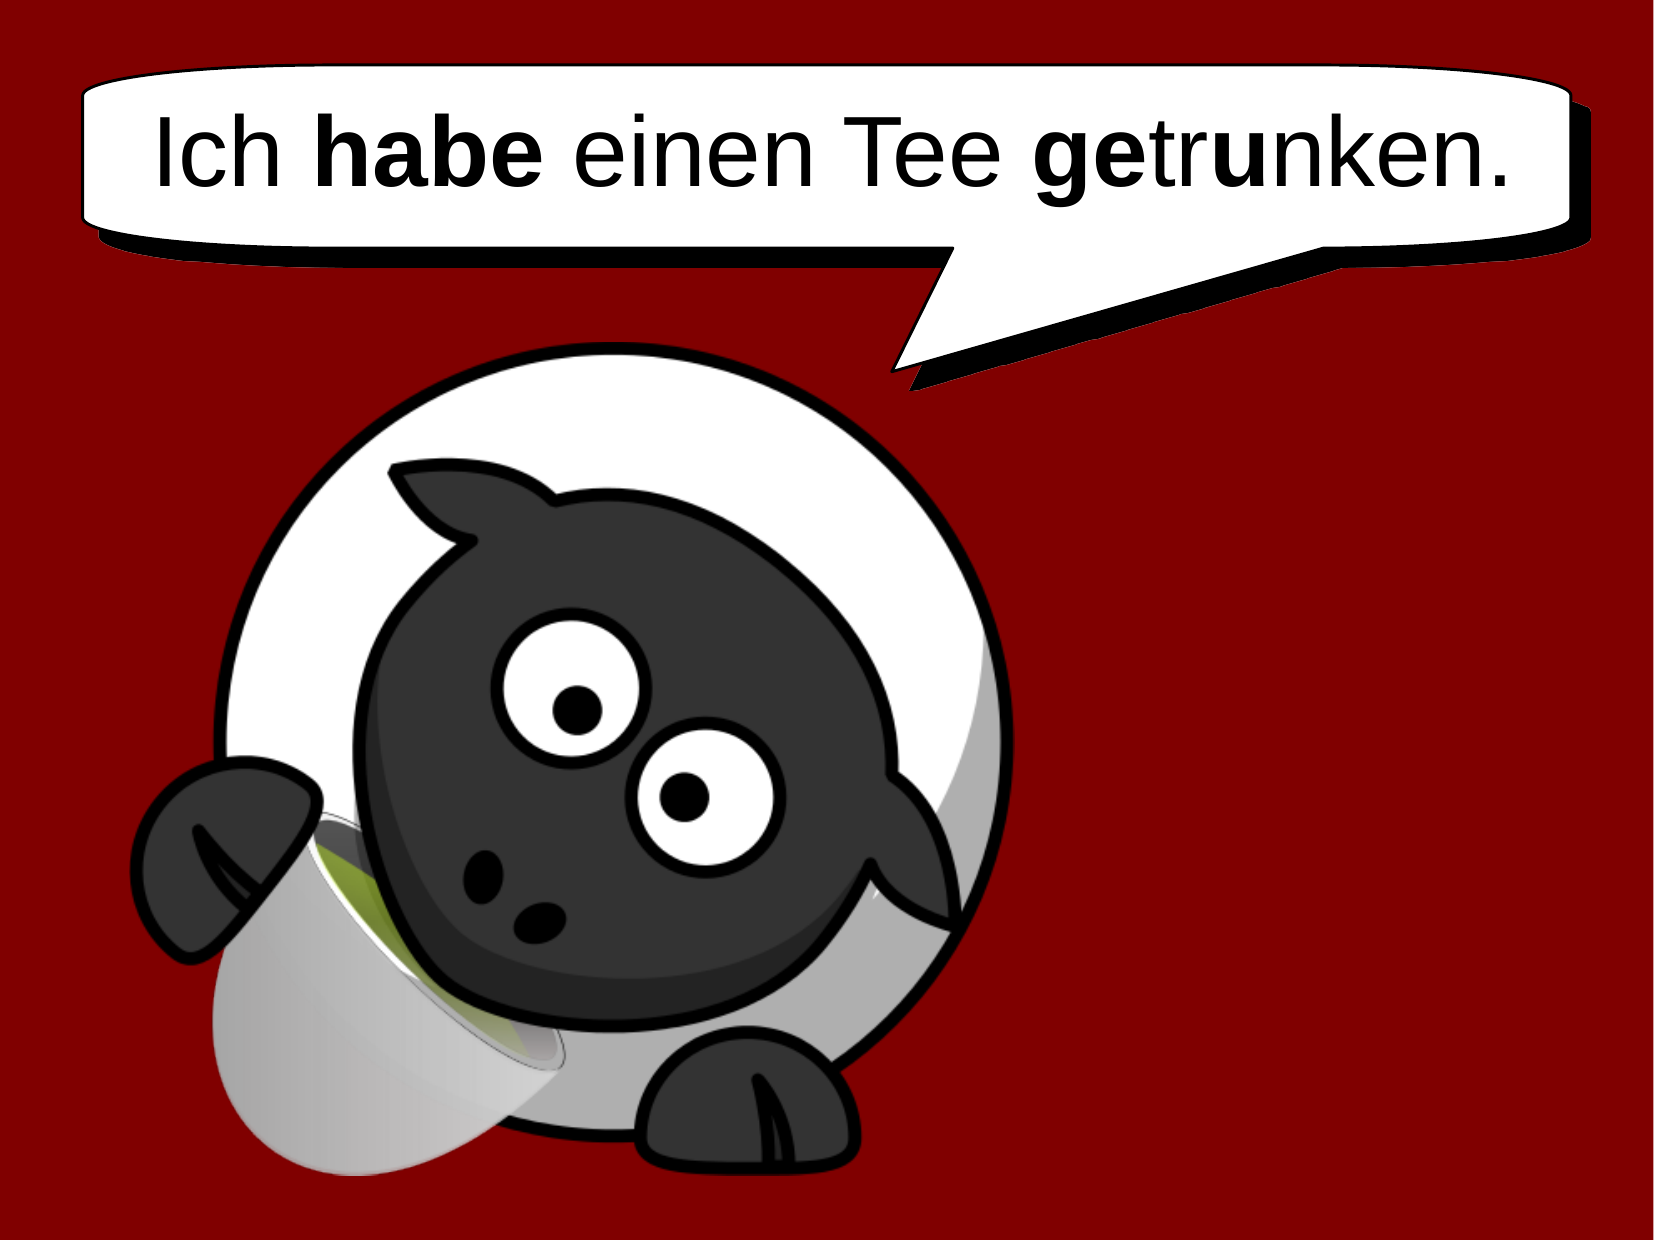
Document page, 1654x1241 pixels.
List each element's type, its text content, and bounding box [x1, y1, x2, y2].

text_box [891, 249, 1321, 372]
text_box [82, 64, 1571, 234]
picture [129, 342, 1015, 1176]
text_box Ich habe einen Tee getrunken. [121, 88, 1545, 249]
